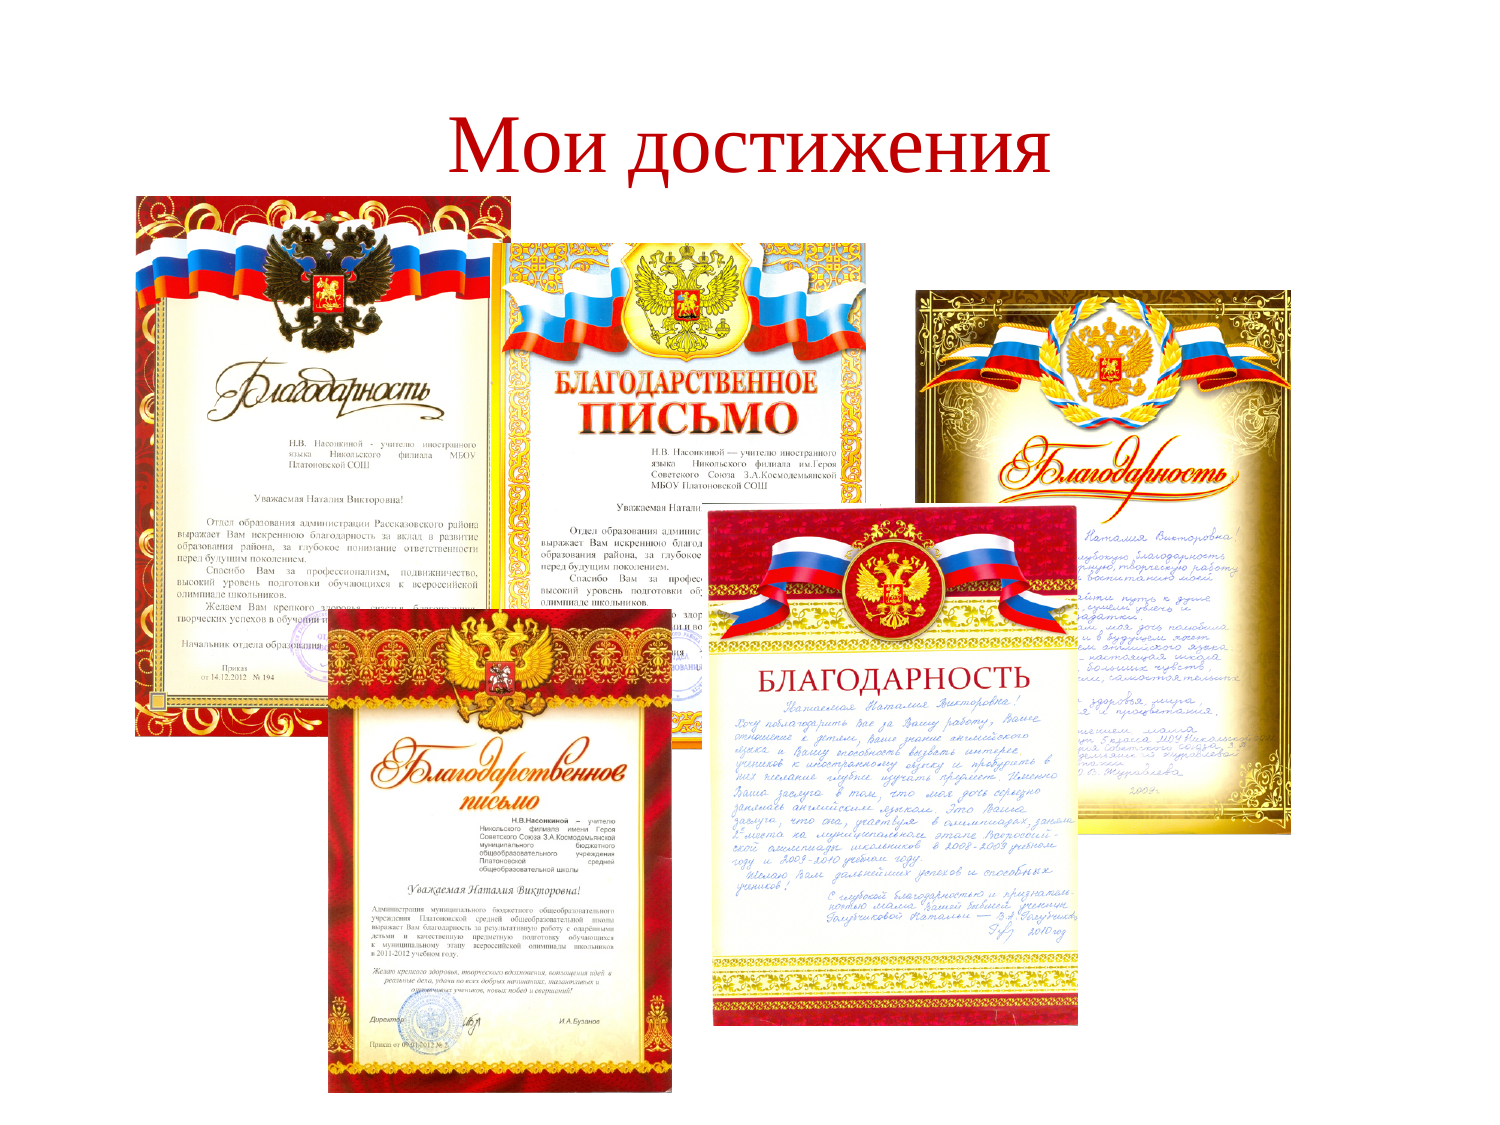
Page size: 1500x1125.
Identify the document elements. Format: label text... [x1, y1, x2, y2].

picture [135, 196, 1291, 1093]
title Мои достижения [75, 45, 1426, 233]
